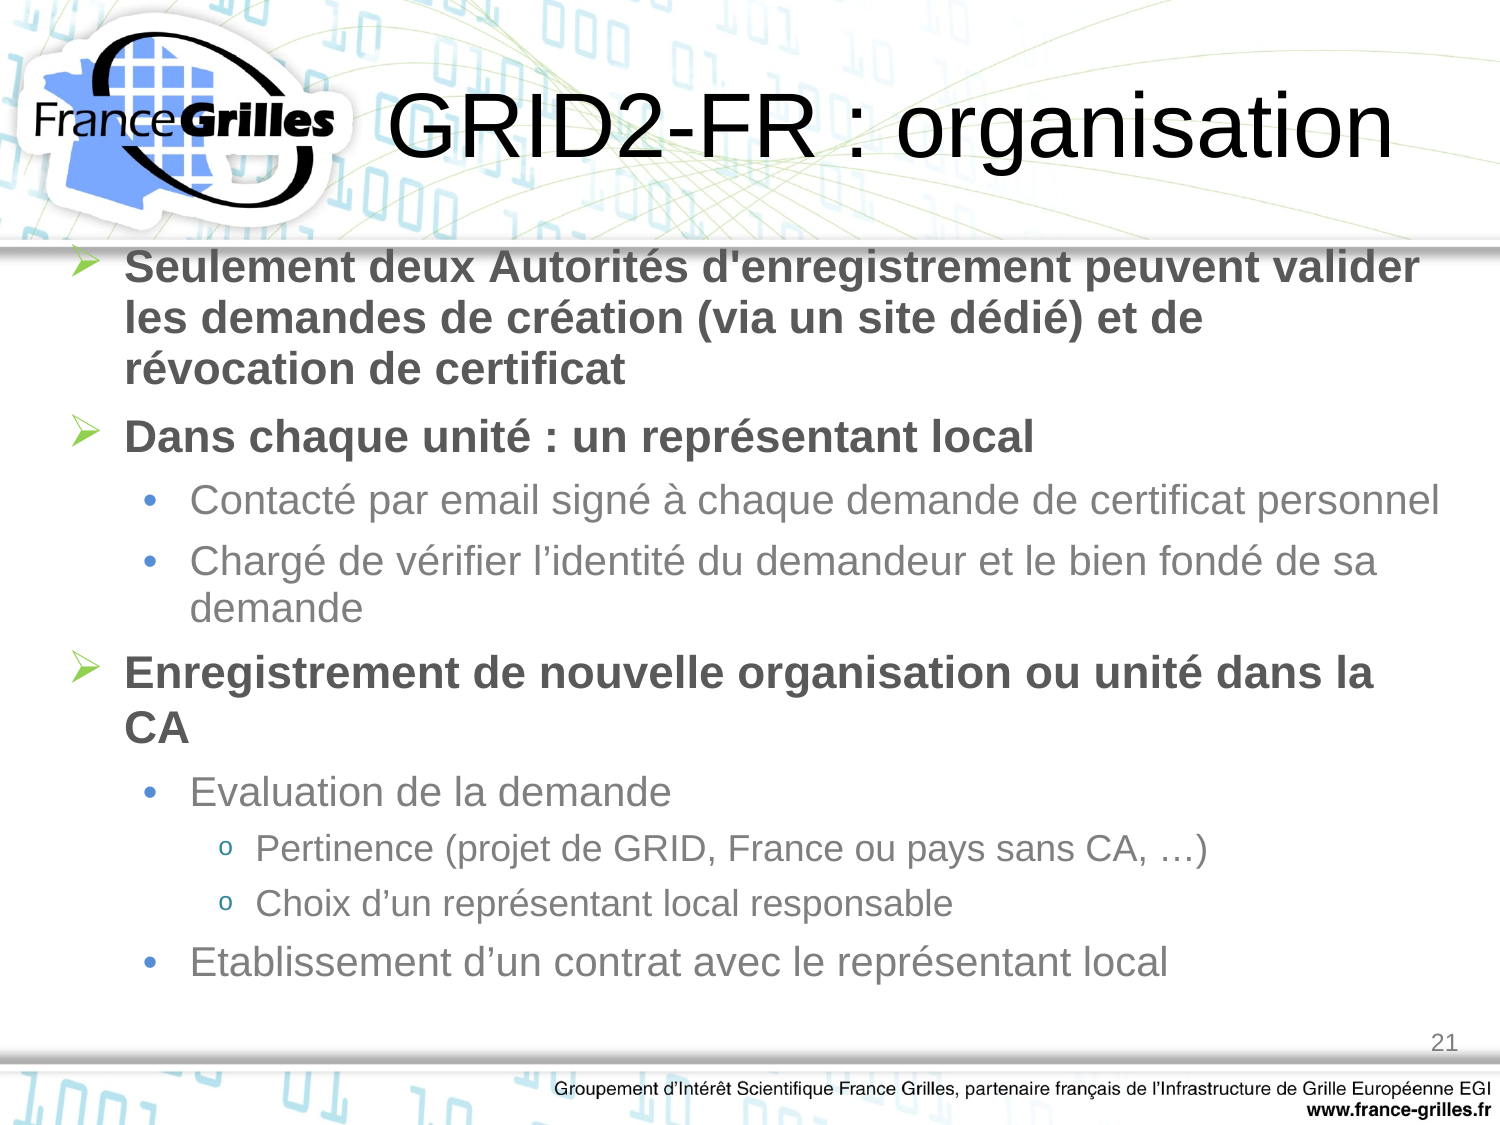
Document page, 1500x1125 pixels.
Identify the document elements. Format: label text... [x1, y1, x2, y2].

list Seulement deux Autorités d'enregistrement peuvent valider les demandes de création (via un site dédié) et de révocation de certificat Dans chaque unité : un représentant local Contacté par email signé à chaque demande de certificat personnel Chargé de vérifier l’identité du demandeur et le bien fondé de sa demande Enregistrement de nouvelle organisation ou unité dans la CA Evaluation de la demande Pertinence (projet de GRID, France ou pays sans CA, …) Choix d’un représentant local responsable Etablissement d’un contrat avec le représentant local [53, 232, 1459, 1079]
picture [0, 0, 1500, 1125]
title GRID2-FR : organisation [372, 7, 1459, 232]
